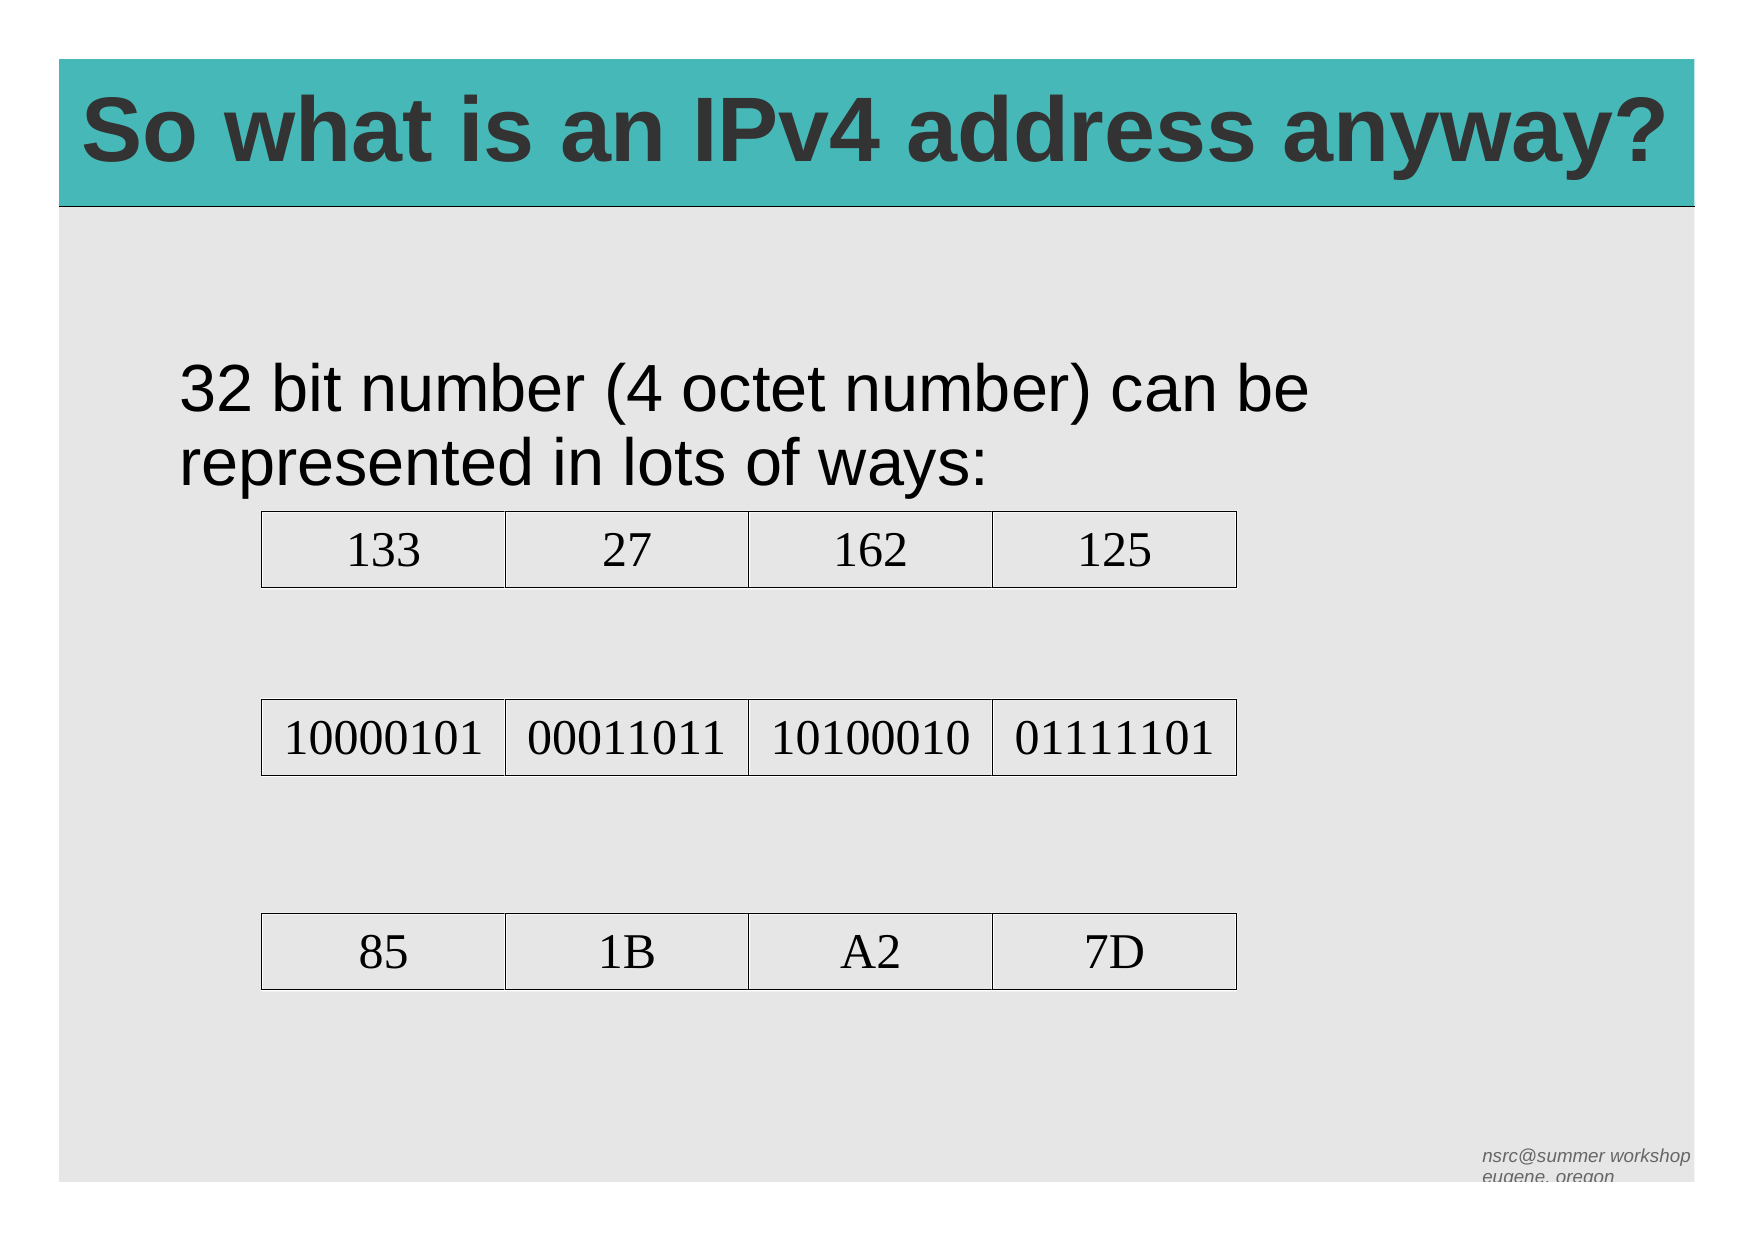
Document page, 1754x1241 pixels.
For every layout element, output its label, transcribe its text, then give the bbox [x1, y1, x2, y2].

text_box 133 [261, 511, 504, 588]
text_box 7D [992, 913, 1237, 990]
text_box 1B [505, 913, 747, 990]
text_box A2 [748, 913, 991, 990]
text_box 01111101 [992, 699, 1237, 776]
text_box 162 [748, 511, 991, 588]
text_box 10000101 [261, 699, 504, 776]
title So what is an IPv4 address anyway? [59, 41, 1695, 219]
text_box 27 [505, 511, 747, 588]
text_box 10100010 [748, 699, 991, 776]
text_box 85 [261, 913, 504, 990]
text_box 125 [992, 511, 1237, 588]
text_box 00011011 [505, 699, 747, 776]
list 32 bit number (4 octet number) can be represented in lots of ways: [179, 350, 1603, 1084]
